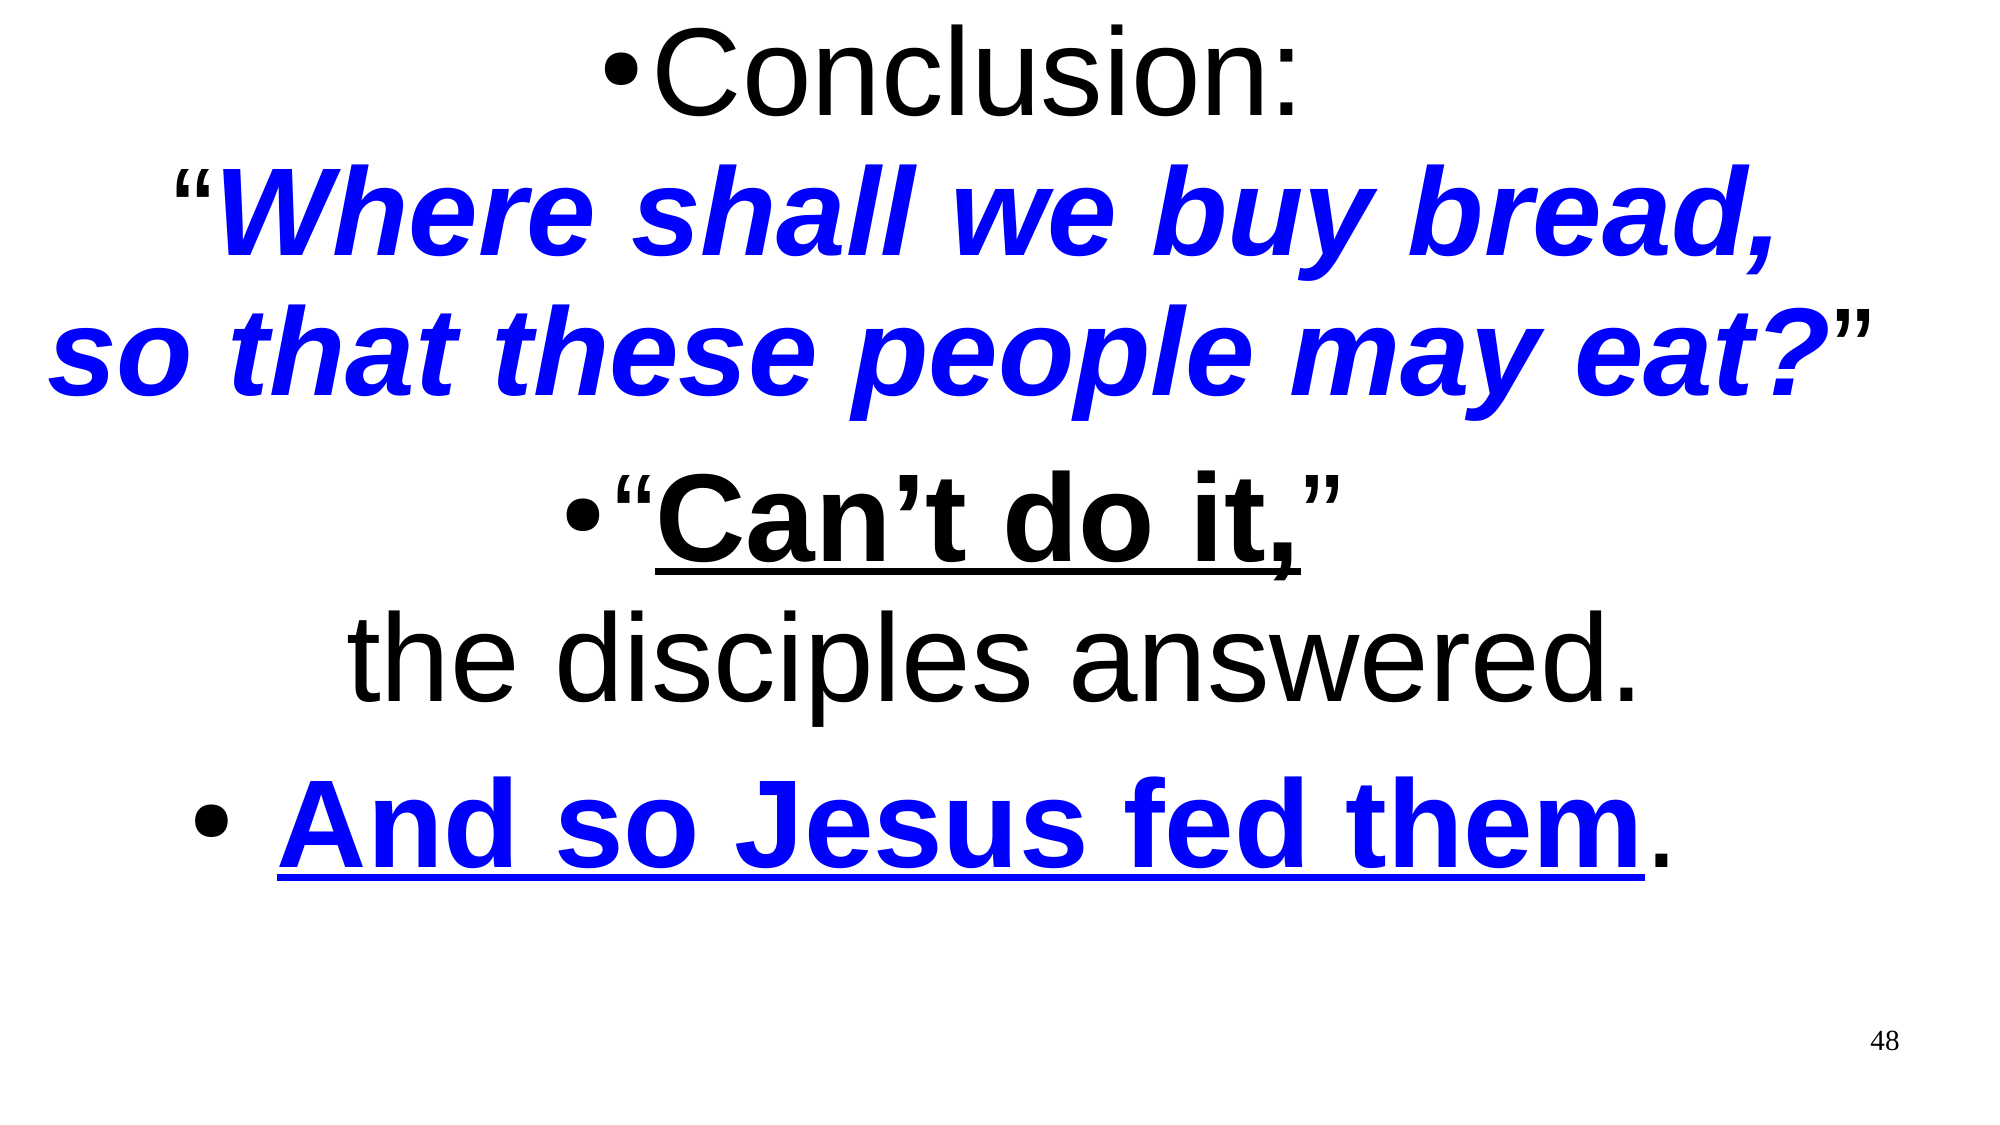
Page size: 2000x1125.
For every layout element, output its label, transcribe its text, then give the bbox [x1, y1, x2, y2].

list Conclusion: “Where shall we buy bread, so that these people may eat?” “Can’t do it,” the disciples answered. And so Jesus fed them. [0, 2, 1959, 1125]
